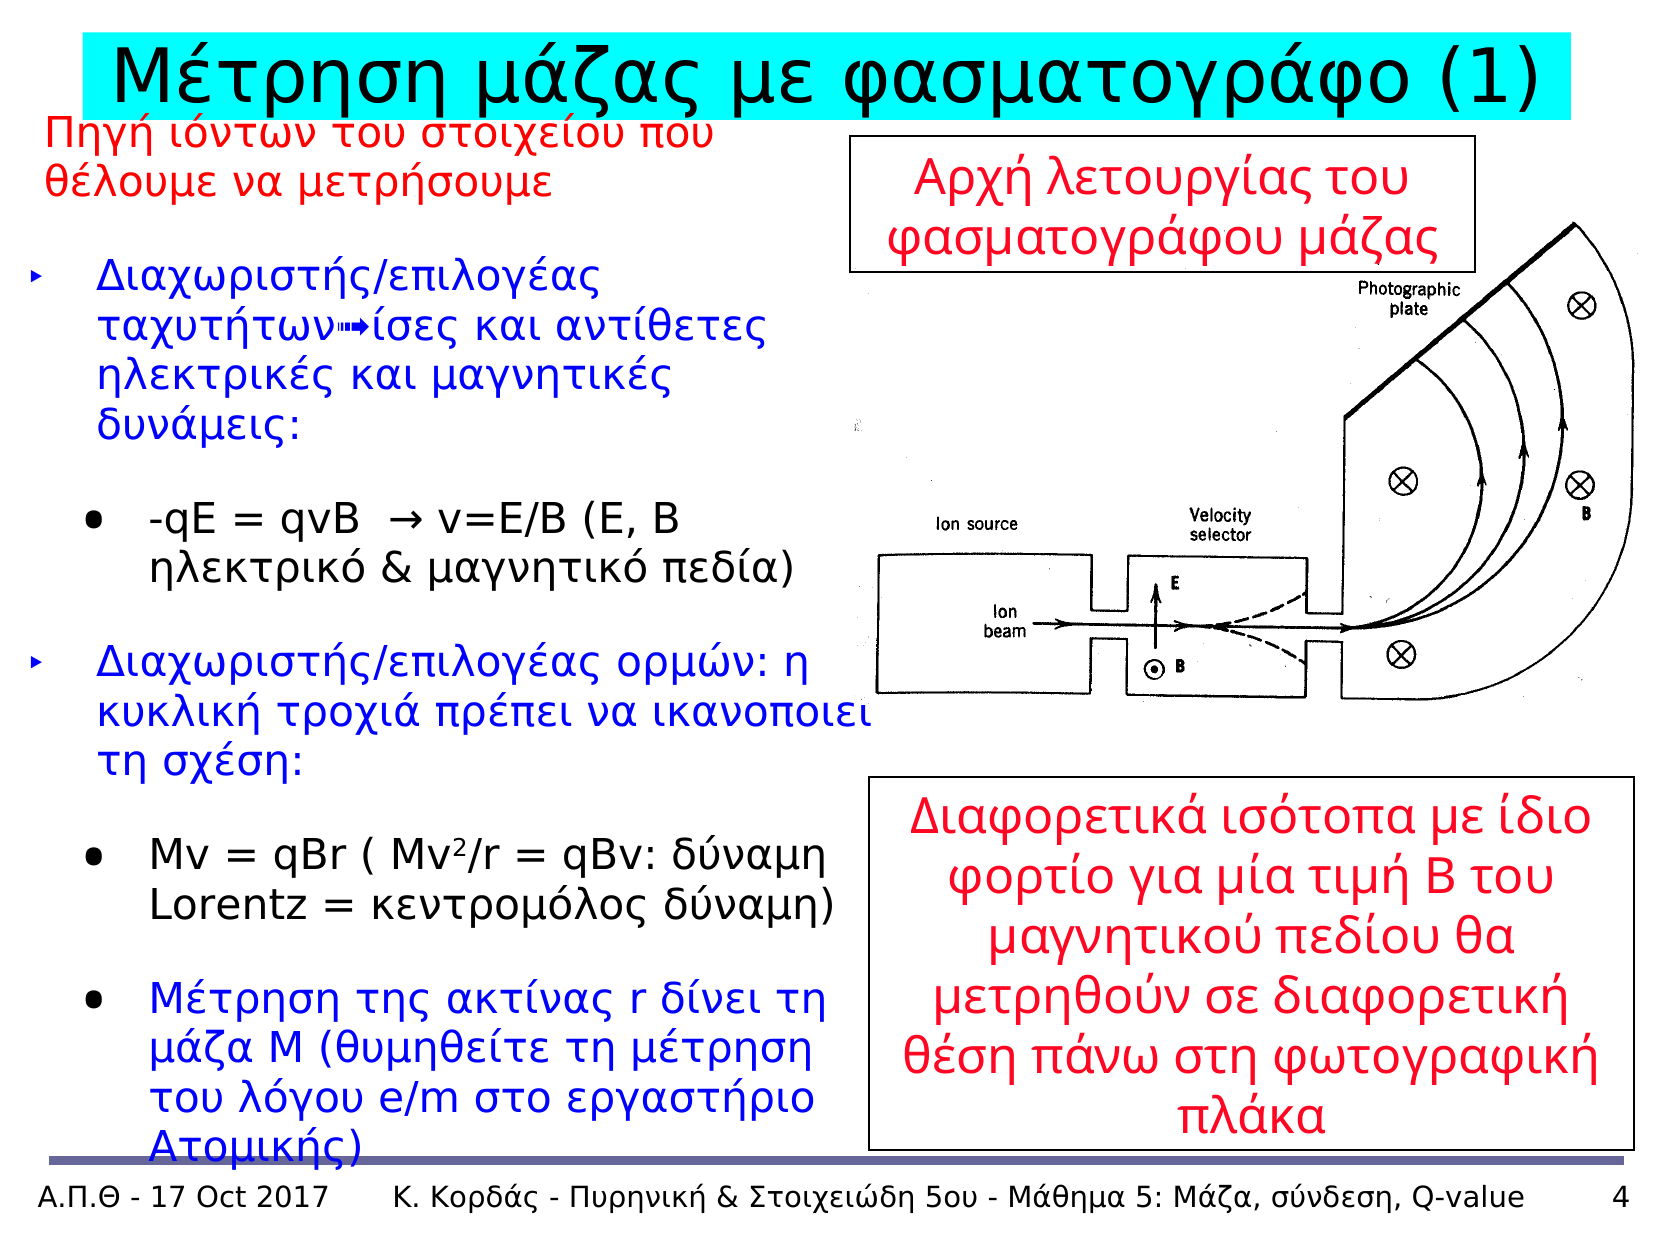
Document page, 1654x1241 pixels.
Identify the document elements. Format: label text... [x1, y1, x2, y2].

text_box Αρχή λετουργίας του φασματογράφου μάζας [849, 136, 1475, 272]
picture [854, 210, 1653, 705]
title Μέτρηση μάζας με φασματογράφο (1) [82, 32, 1571, 120]
list Πηγή ιόντων του στοιχείου που θέλουμε να μετρήσουμε Διαχωριστής/επιλογέας ταχυτήτων➟ίσες και αντίθετες ηλεκτρικές και μαγνητικές δυνάμεις: -qE = qvB → v=E/B (Ε, Β ηλεκτρικό & μαγνητικό πεδία) Διαχωριστής/επιλογέας ορμών: η κυκλική τροχιά πρέπει να ικανοποιεί τη σχέση: Mv = qBr ( Mv2/r = qBv: δύναμη Lorentz = κεντρομόλος δύναμη) Μέτρηση της ακτίνας r δίνει τη μάζα Μ (θυμηθείτε τη μέτρηση του λόγου e/m στο εργαστήριο Ατομικής) [0, 94, 883, 1185]
text_box Διαφορετικά ισότοπα με ίδιο φορτίο για μία τιμή Β του μαγνητικού πεδίου θα μετρηθούν σε διαφορετική θέση πάνω στη φωτογραφική πλάκα [869, 777, 1634, 1151]
